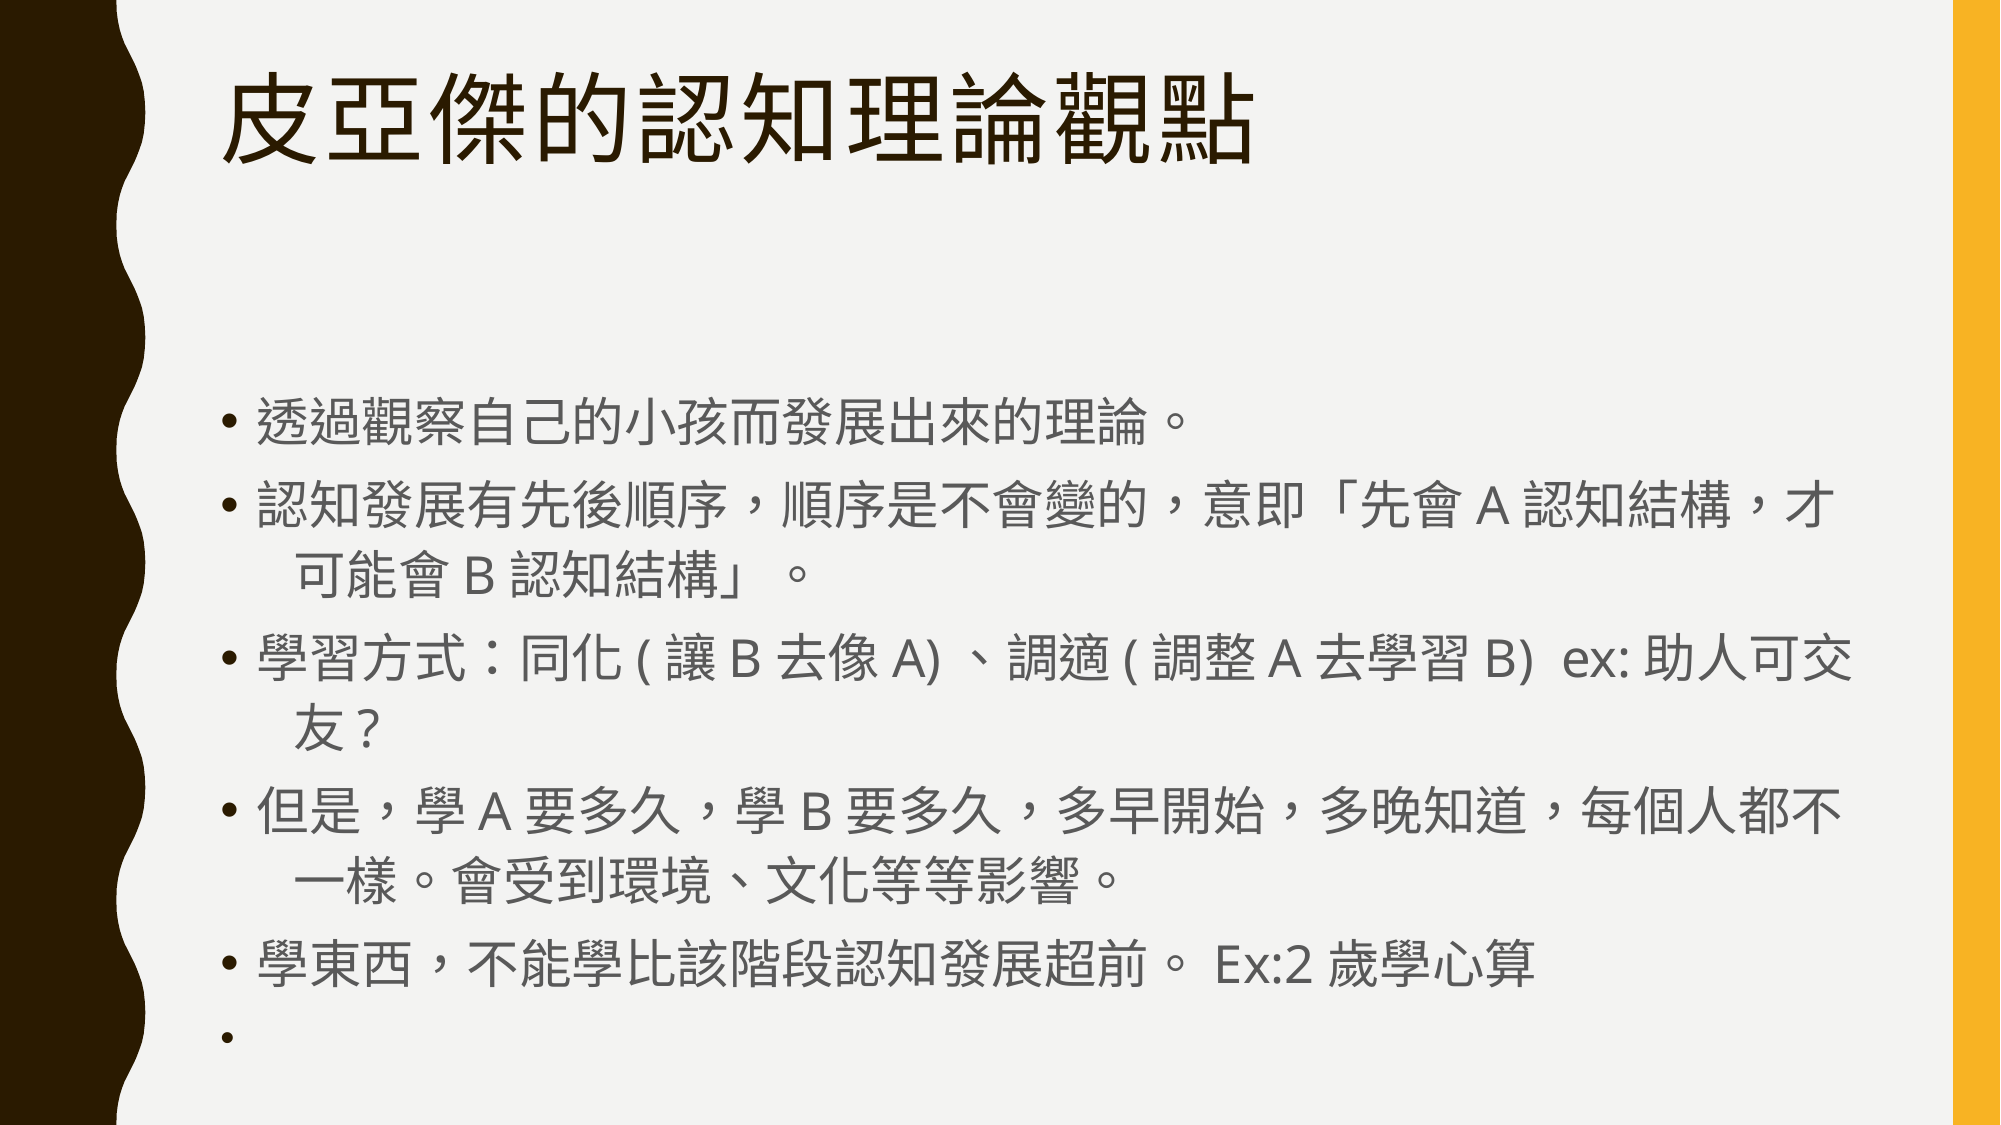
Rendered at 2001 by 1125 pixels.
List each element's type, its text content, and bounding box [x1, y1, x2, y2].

list 透過觀察自己的小孩而發展出來的理論。 認知發展有先後順序，順序是不會變的，意即「先會A認知結構，才可能會B認知結構」。 學習方式：同化(讓B去像A)、調適(調整A去學習B) ex:助人可交友? 但是，學A要多久，學B要多久，多早開始，多晚知道，每個人都不一樣。會受到環境、文化等等影響。 學東西，不能學比該階段認知發展超前。Ex:2歲學心算 [205, 375, 1876, 1007]
title 皮亞傑的認知理論觀點 [205, 62, 1876, 308]
